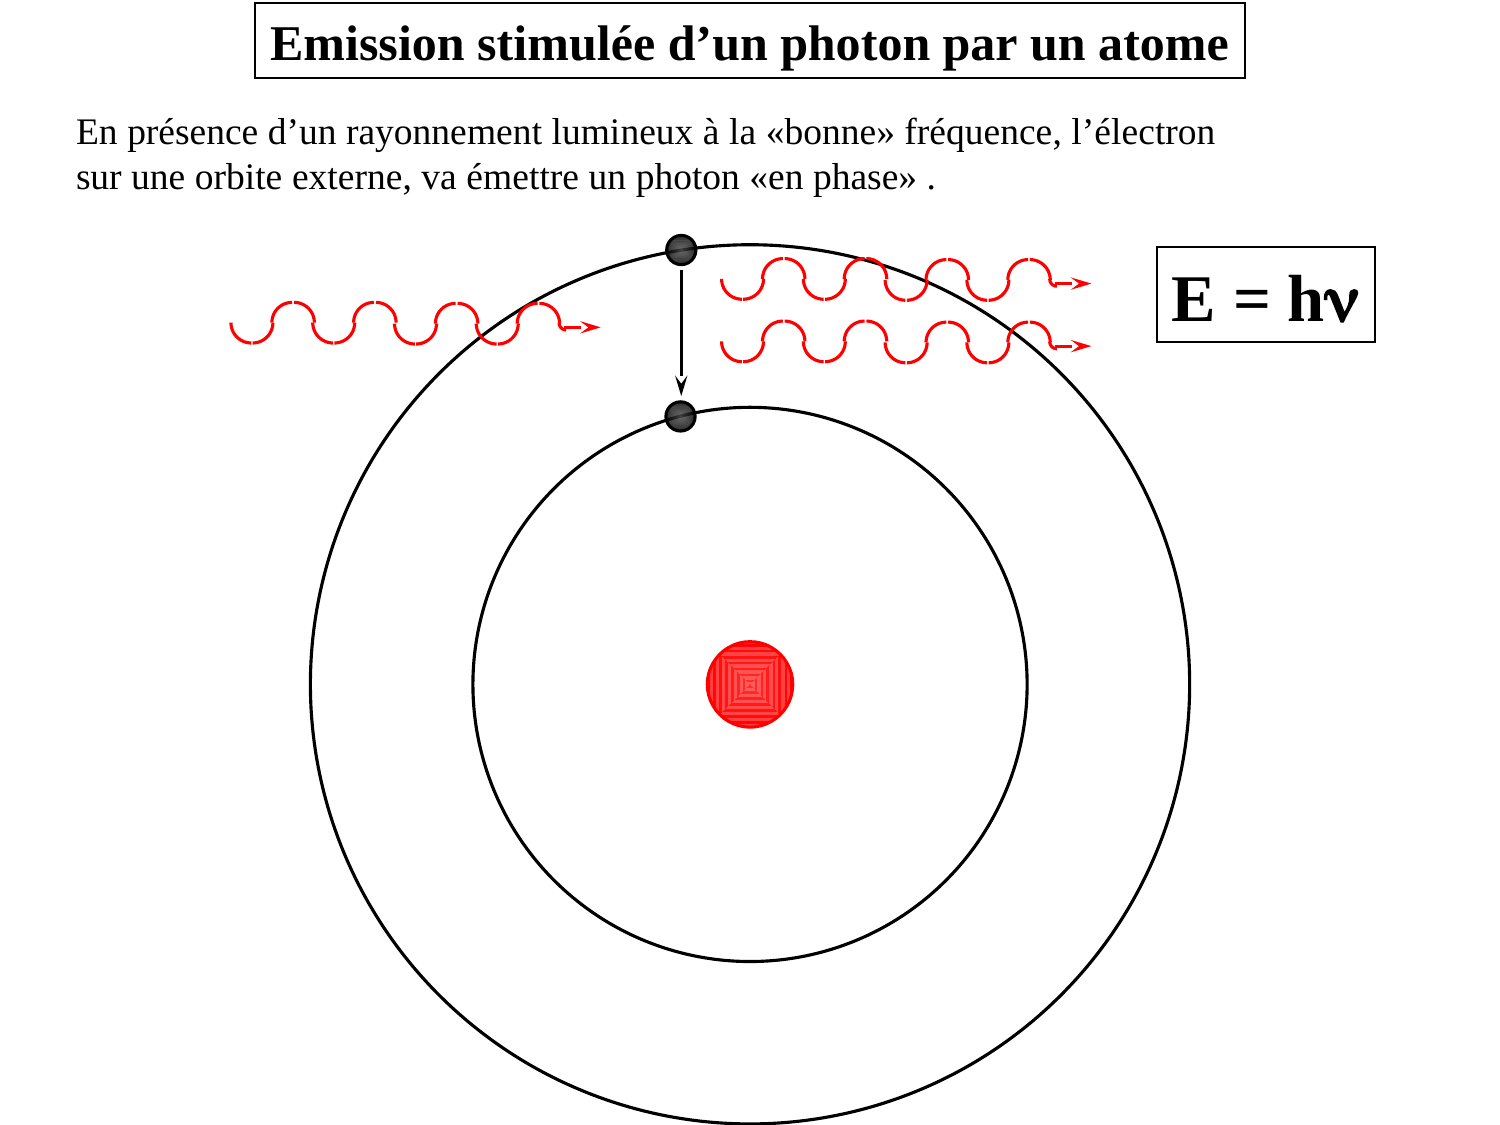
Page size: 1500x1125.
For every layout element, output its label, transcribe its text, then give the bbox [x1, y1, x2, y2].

text_box En présence d’un rayonnement lumineux à la «bonne» fréquence, l’électron sur une orbite externe, va émettre un photon «en phase» . [60, 99, 1242, 205]
text_box E = h [1156, 247, 1375, 343]
text_box [707, 641, 793, 728]
text_box [666, 235, 696, 265]
text_box Emission stimulée d’un photon par un atome [255, 2, 1245, 78]
text_box [665, 401, 696, 432]
